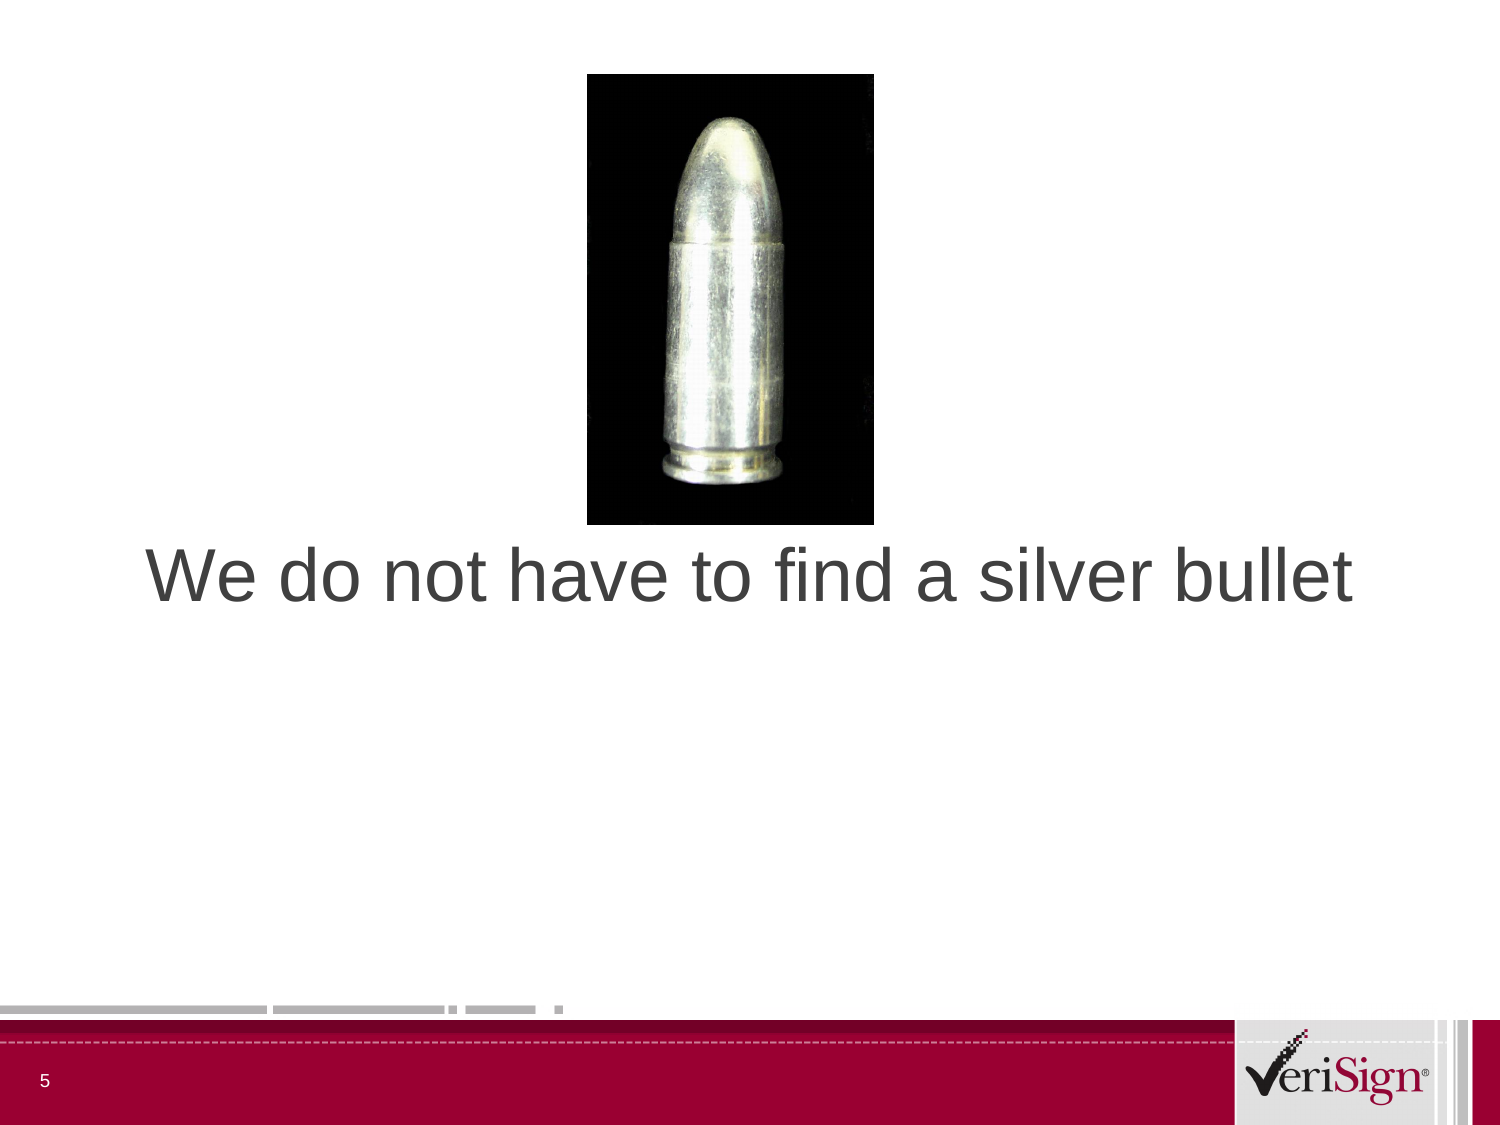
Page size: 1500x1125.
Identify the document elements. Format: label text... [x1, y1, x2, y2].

title We do not have to find a silver bullet [75, 387, 1426, 763]
picture [587, 74, 874, 526]
